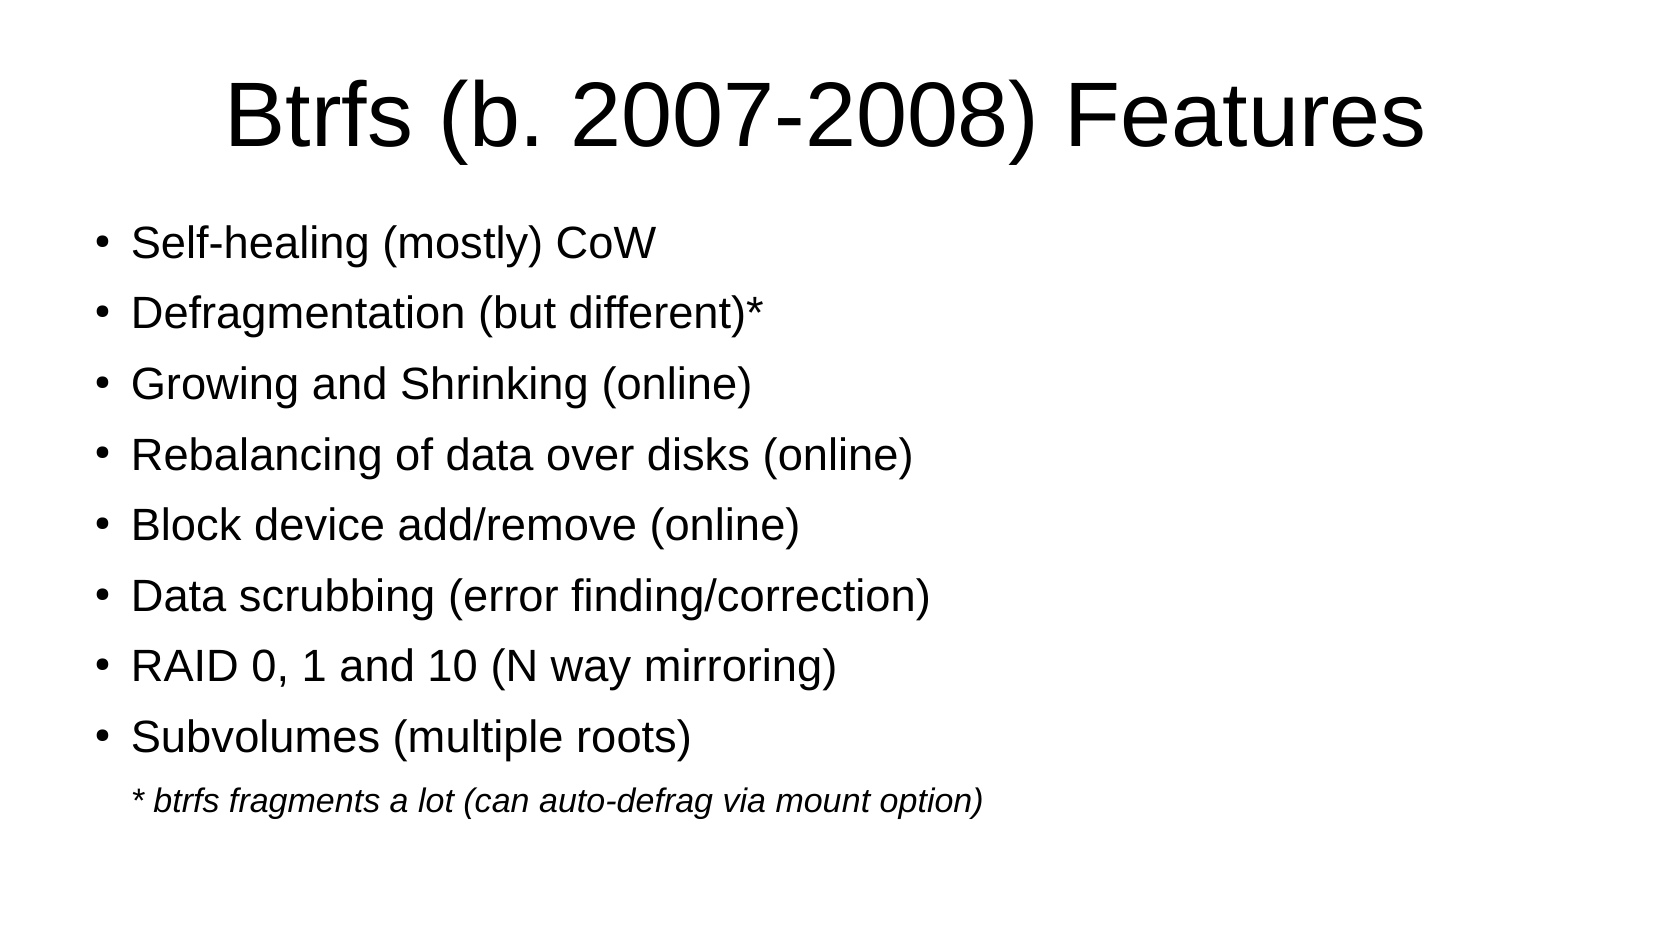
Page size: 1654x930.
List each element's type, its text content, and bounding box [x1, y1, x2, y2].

list Self-healing (mostly) CoW Defragmentation (but different)* Growing and Shrinking (online) Rebalancing of data over disks (online) Block device add/remove (online) Data scrubbing (error finding/correction) RAID 0, 1 and 10 (N way mirroring) Subvolumes (multiple roots) * btrfs fragments a lot (can auto-defrag via mount option) [82, 217, 1571, 826]
title Btrfs (b. 2007-2008) Features [82, 37, 1571, 193]
